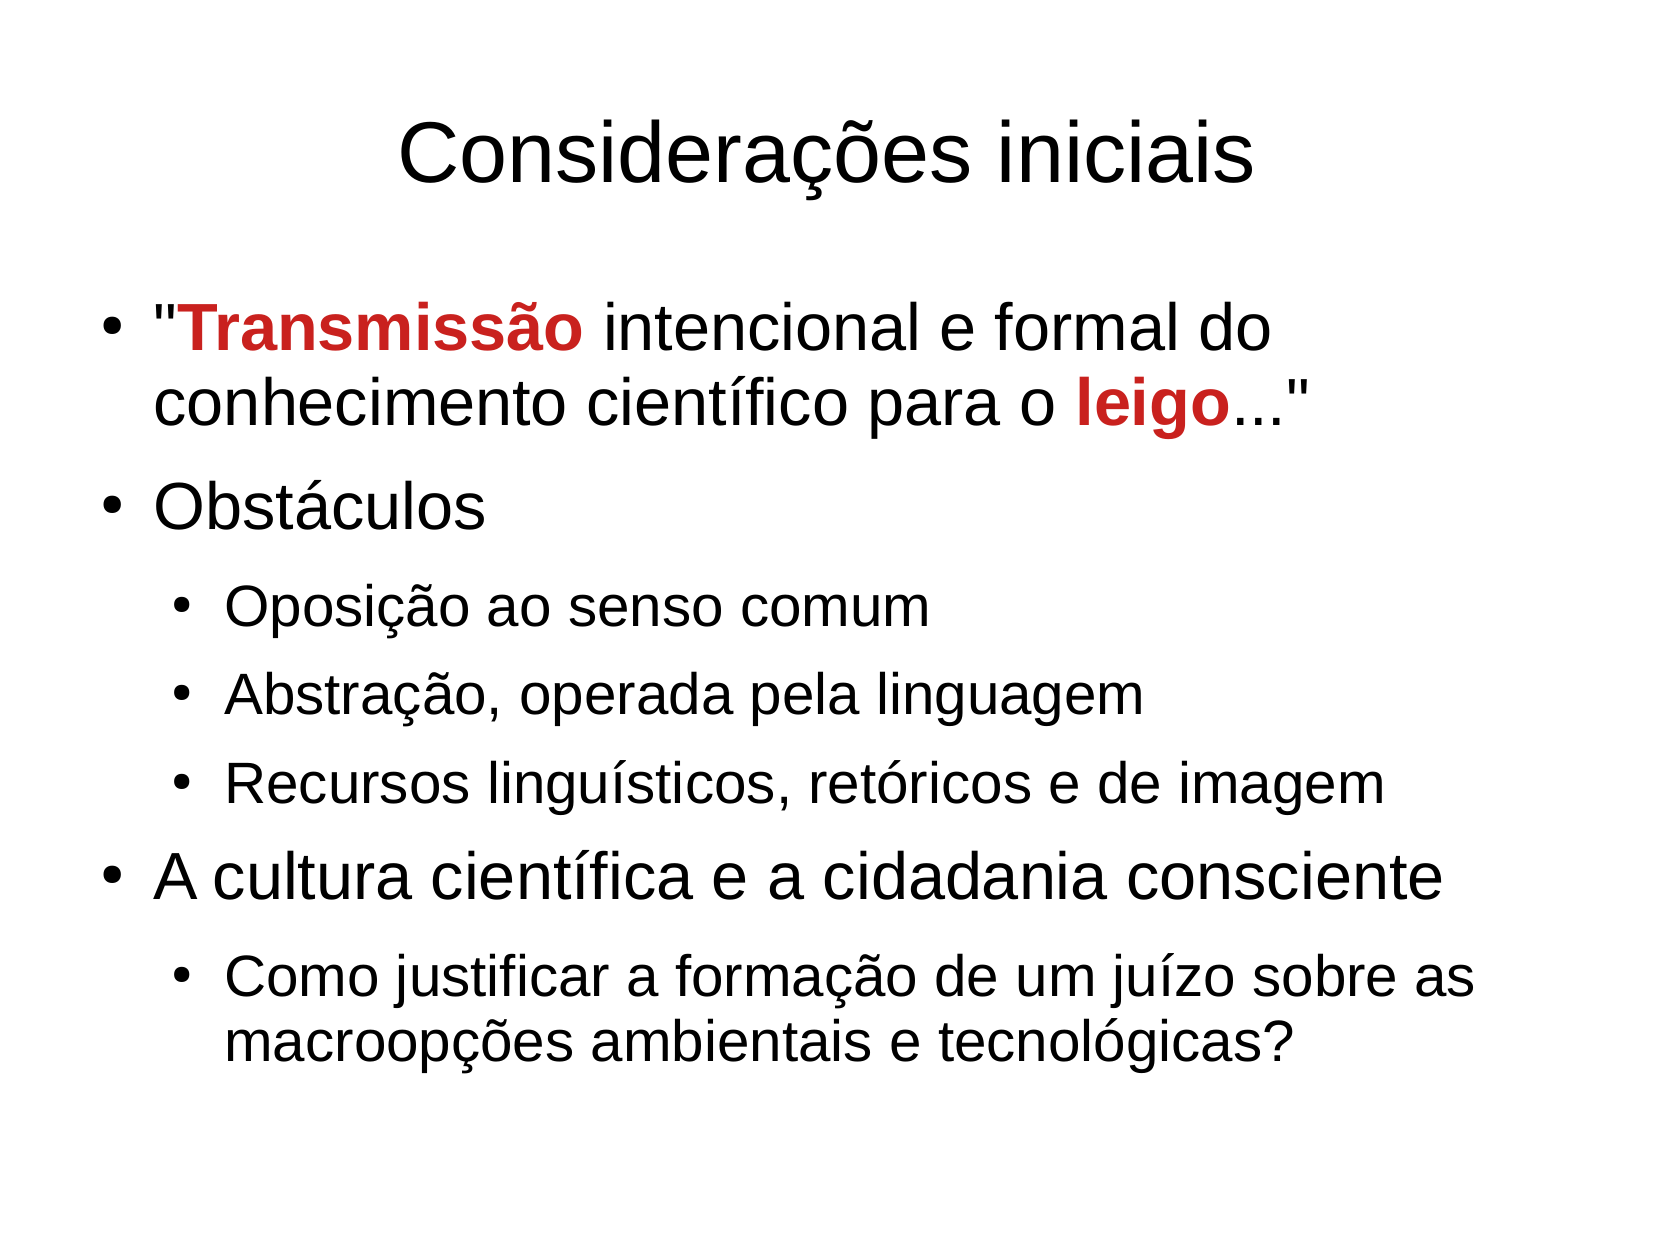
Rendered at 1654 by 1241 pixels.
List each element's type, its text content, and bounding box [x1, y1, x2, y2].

title Considerações iniciais [82, 49, 1571, 257]
list "Transmissão intencional e formal do conhecimento científico para o leigo..." Obstáculos Oposição ao senso comum Abstração, operada pela linguagem Recursos linguísticos, retóricos e de imagem A cultura científica e a cidadania consciente Como justificar a formação de um juízo sobre as macroopções ambientais e tecnológicas? [82, 290, 1571, 1074]
